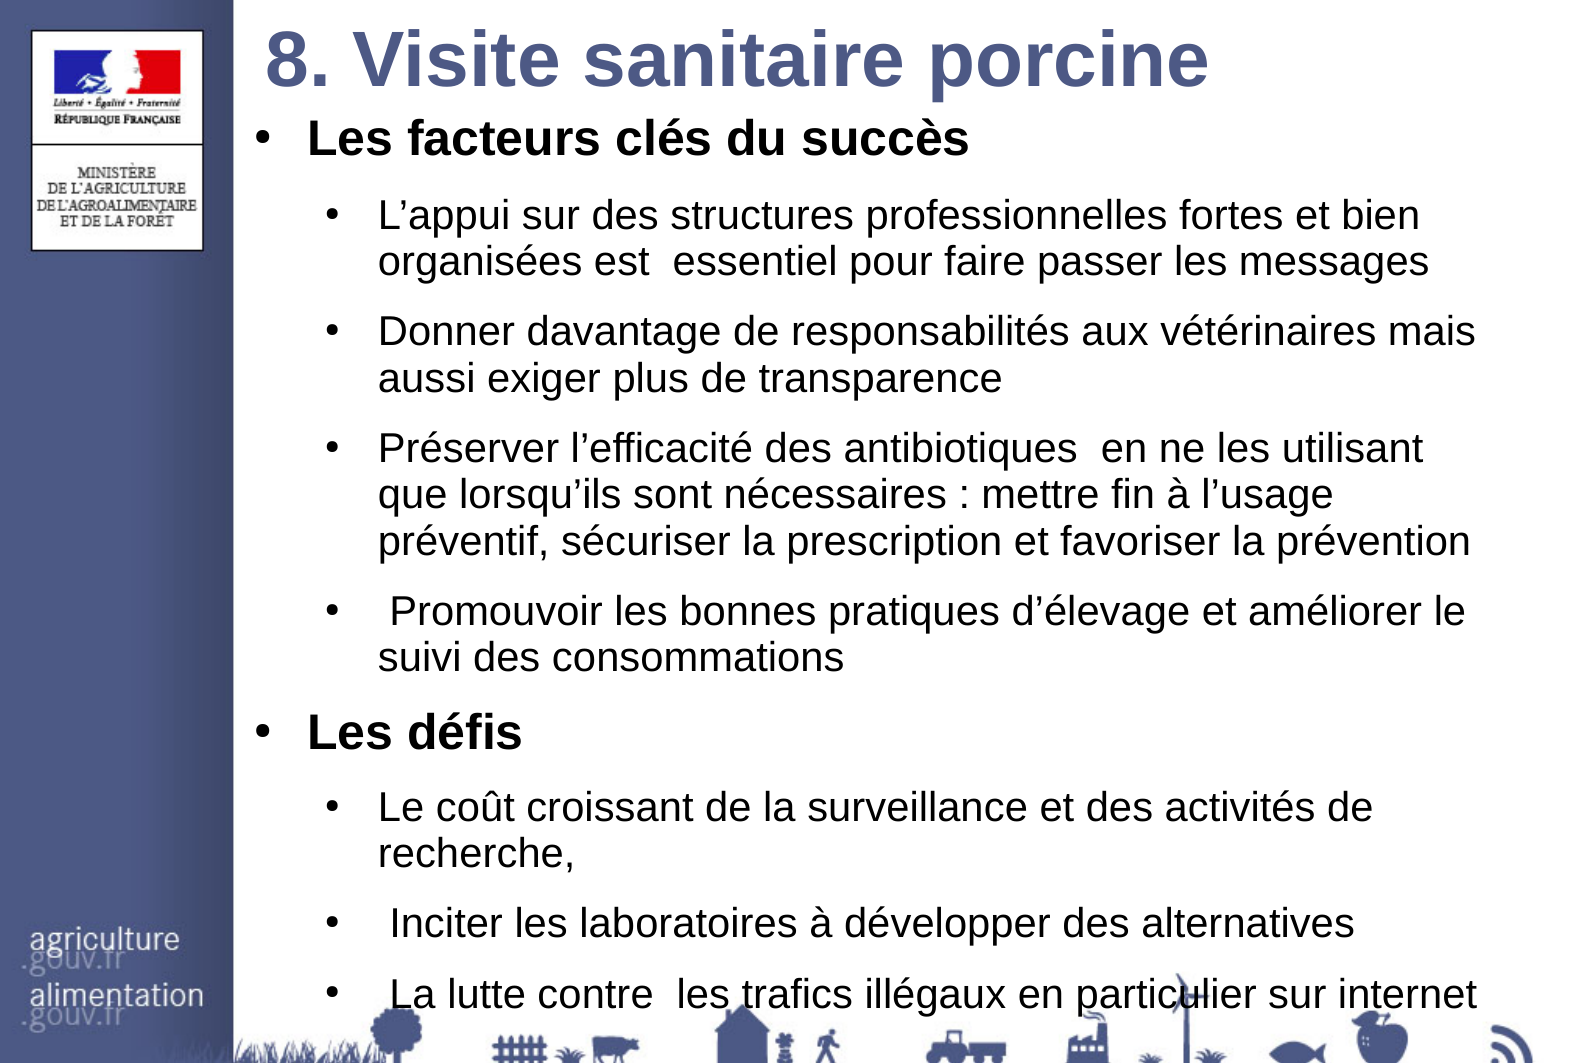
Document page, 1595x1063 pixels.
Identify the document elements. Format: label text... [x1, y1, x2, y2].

picture [0, 0, 1595, 1063]
title 8. Visite sanitaire porcine [265, 0, 1536, 119]
list Les facteurs clés du succès L’appui sur des structures professionnelles fortes et bien organisées est essentiel pour faire passer les messages Donner davantage de responsabilités aux vétérinaires mais aussi exiger plus de transparence Préserver l’efficacité des antibiotiques en ne les utilisant que lorsqu’ils sont nécessaires : mettre fin à l’usage préventif, sécuriser la prescription et favoriser la prévention Promouvoir les bonnes pratiques d’élevage et améliorer le suivi des consommations Les défis Le coût croissant de la surveillance et des activités de recherche, Inciter les laboratoires à développer des alternatives La lutte contre les trafics illégaux en particulier sur internet [236, 110, 1506, 1024]
